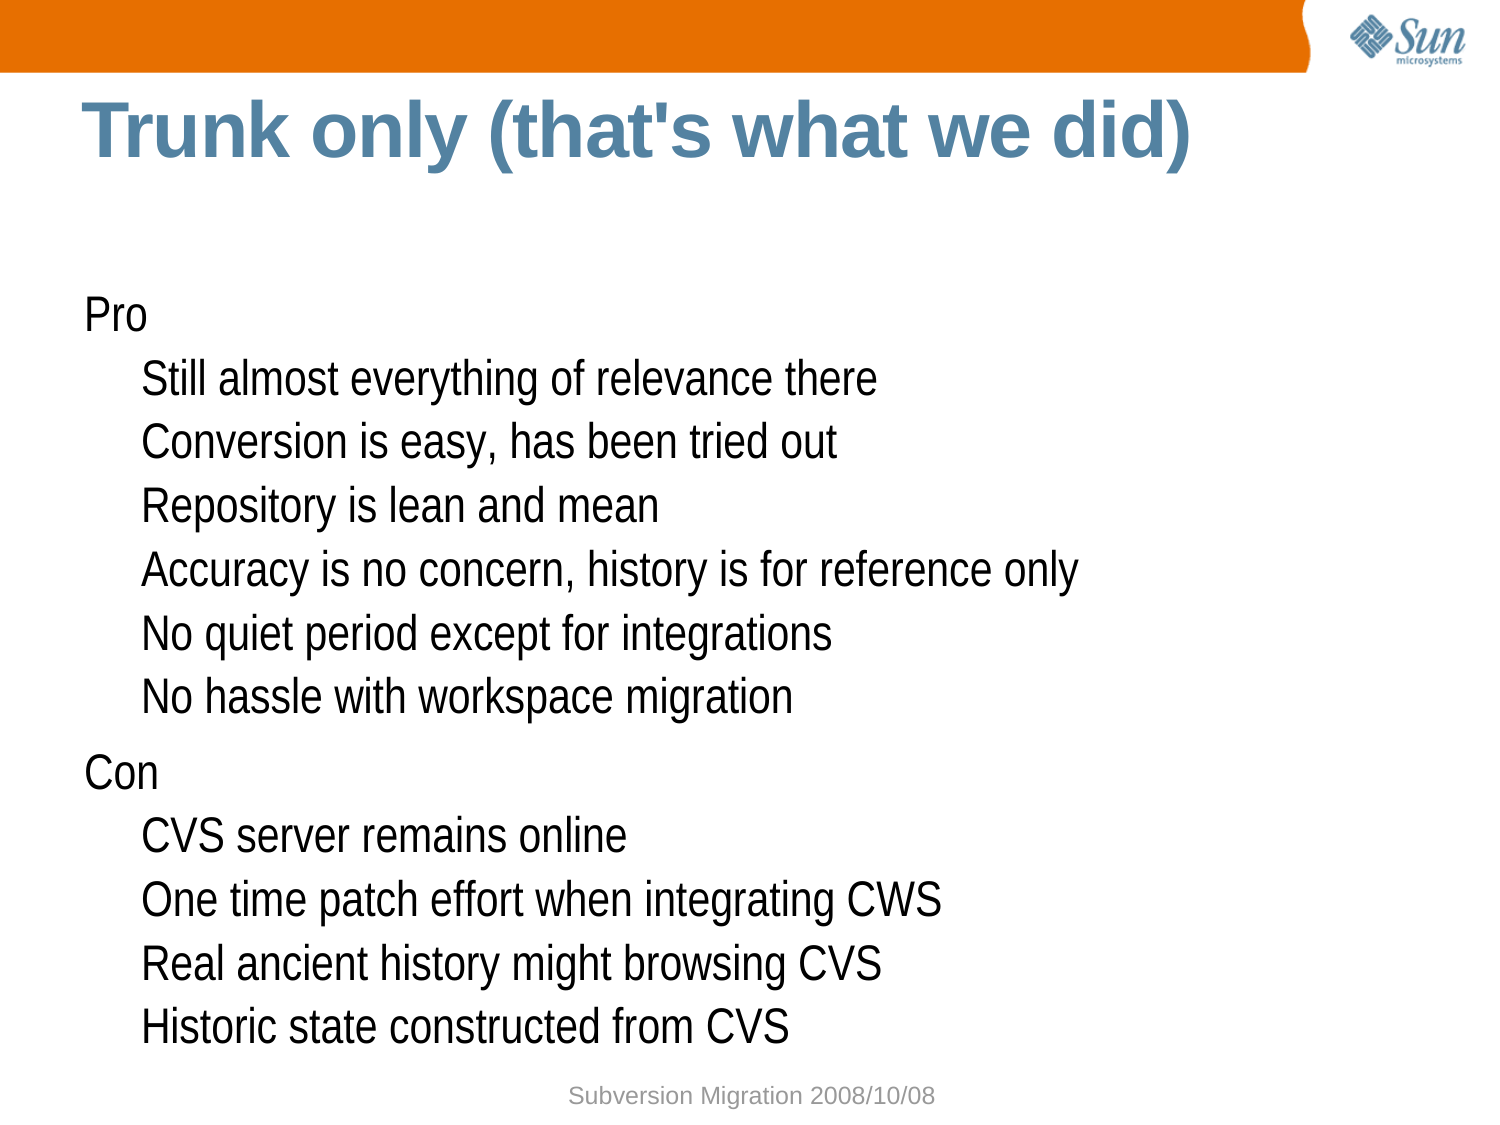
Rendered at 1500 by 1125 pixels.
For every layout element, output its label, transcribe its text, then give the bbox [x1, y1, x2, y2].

list Pro Still almost everything of relevance there Conversion is easy, has been tried out Repository is lean and mean Accuracy is no concern, history is for reference only No quiet period except for integrations No hassle with workspace migration Con CVS server remains online One time patch effort when integrating CWS Real ancient history might browsing CVS Historic state constructed from CVS [64, 292, 1402, 1047]
title Trunk only (that's what we did) [81, 93, 1336, 198]
picture [0, 0, 1500, 75]
